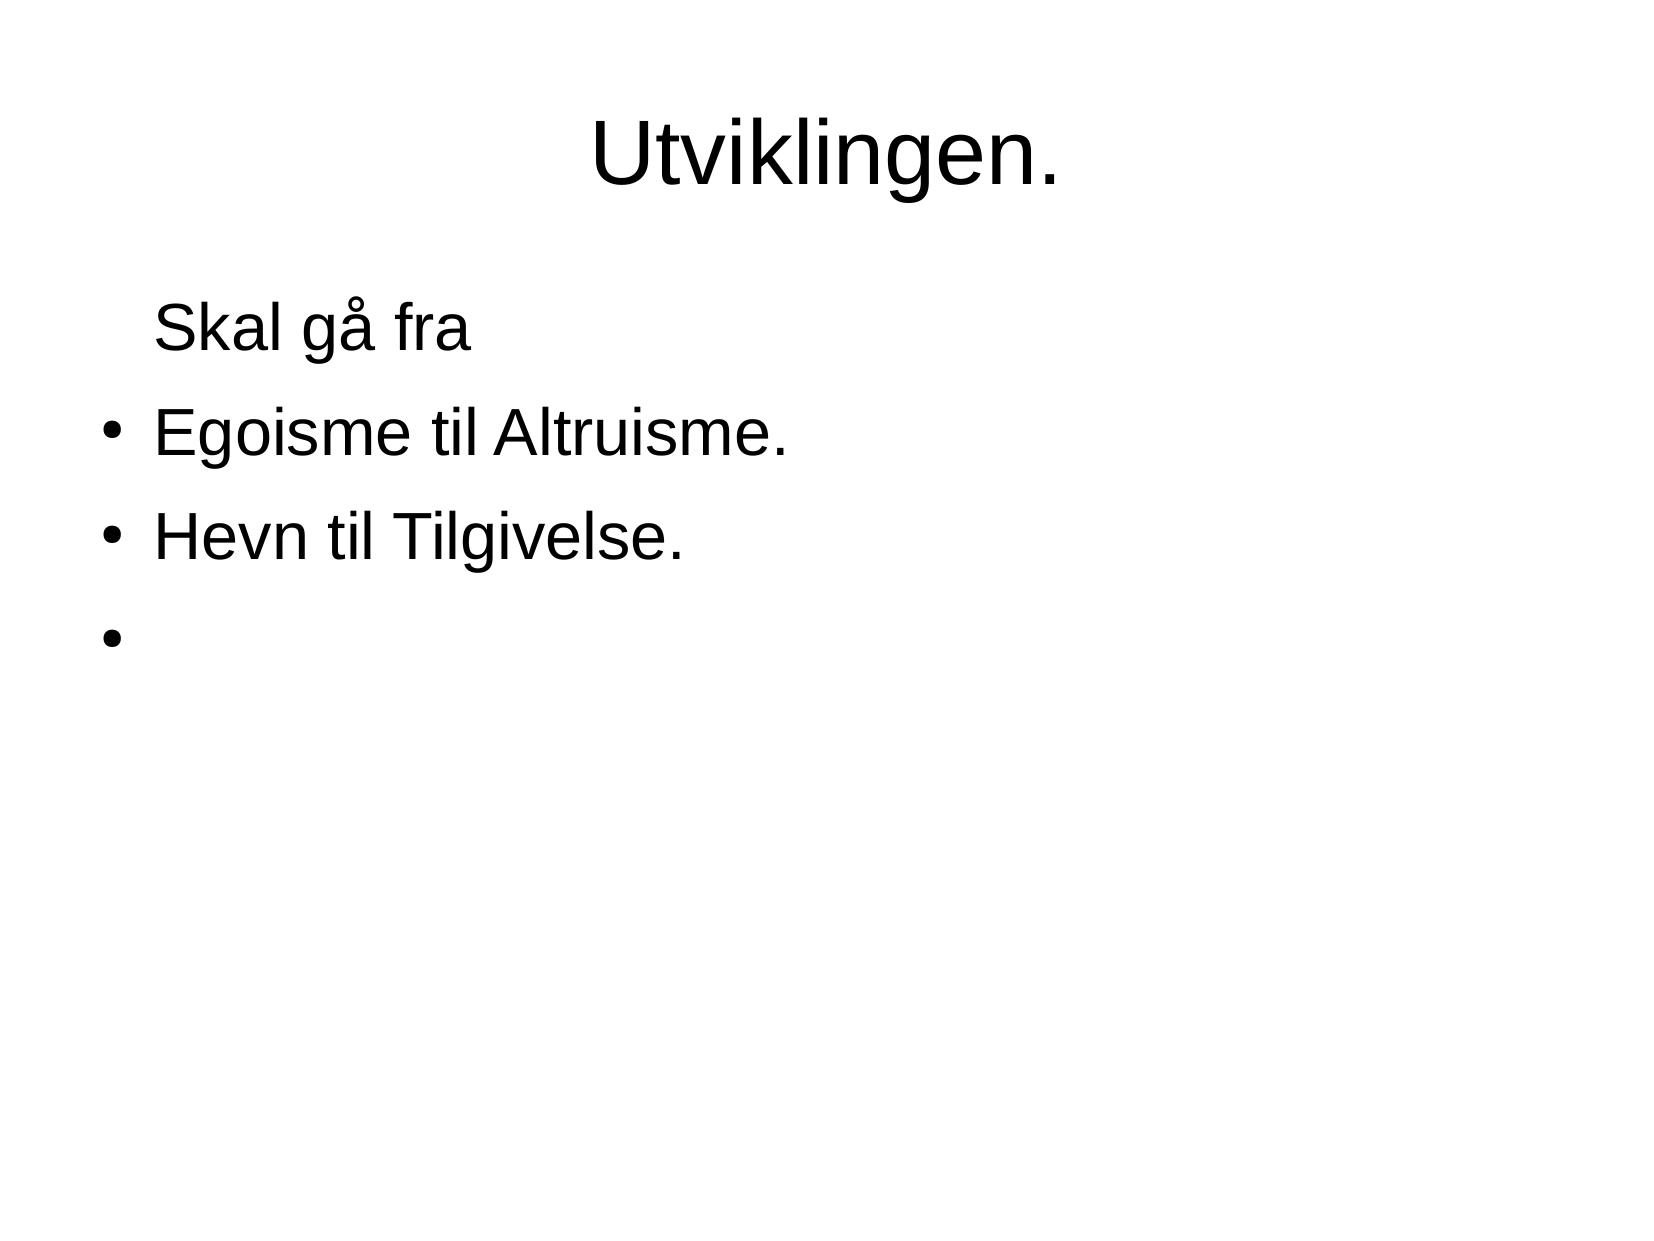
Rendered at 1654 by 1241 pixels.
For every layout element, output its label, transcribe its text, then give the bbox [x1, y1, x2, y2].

list Skal gå fra Egoisme til Altruisme. Hevn til Tilgivelse. [82, 290, 1571, 1010]
title Utviklingen. [82, 49, 1571, 257]
